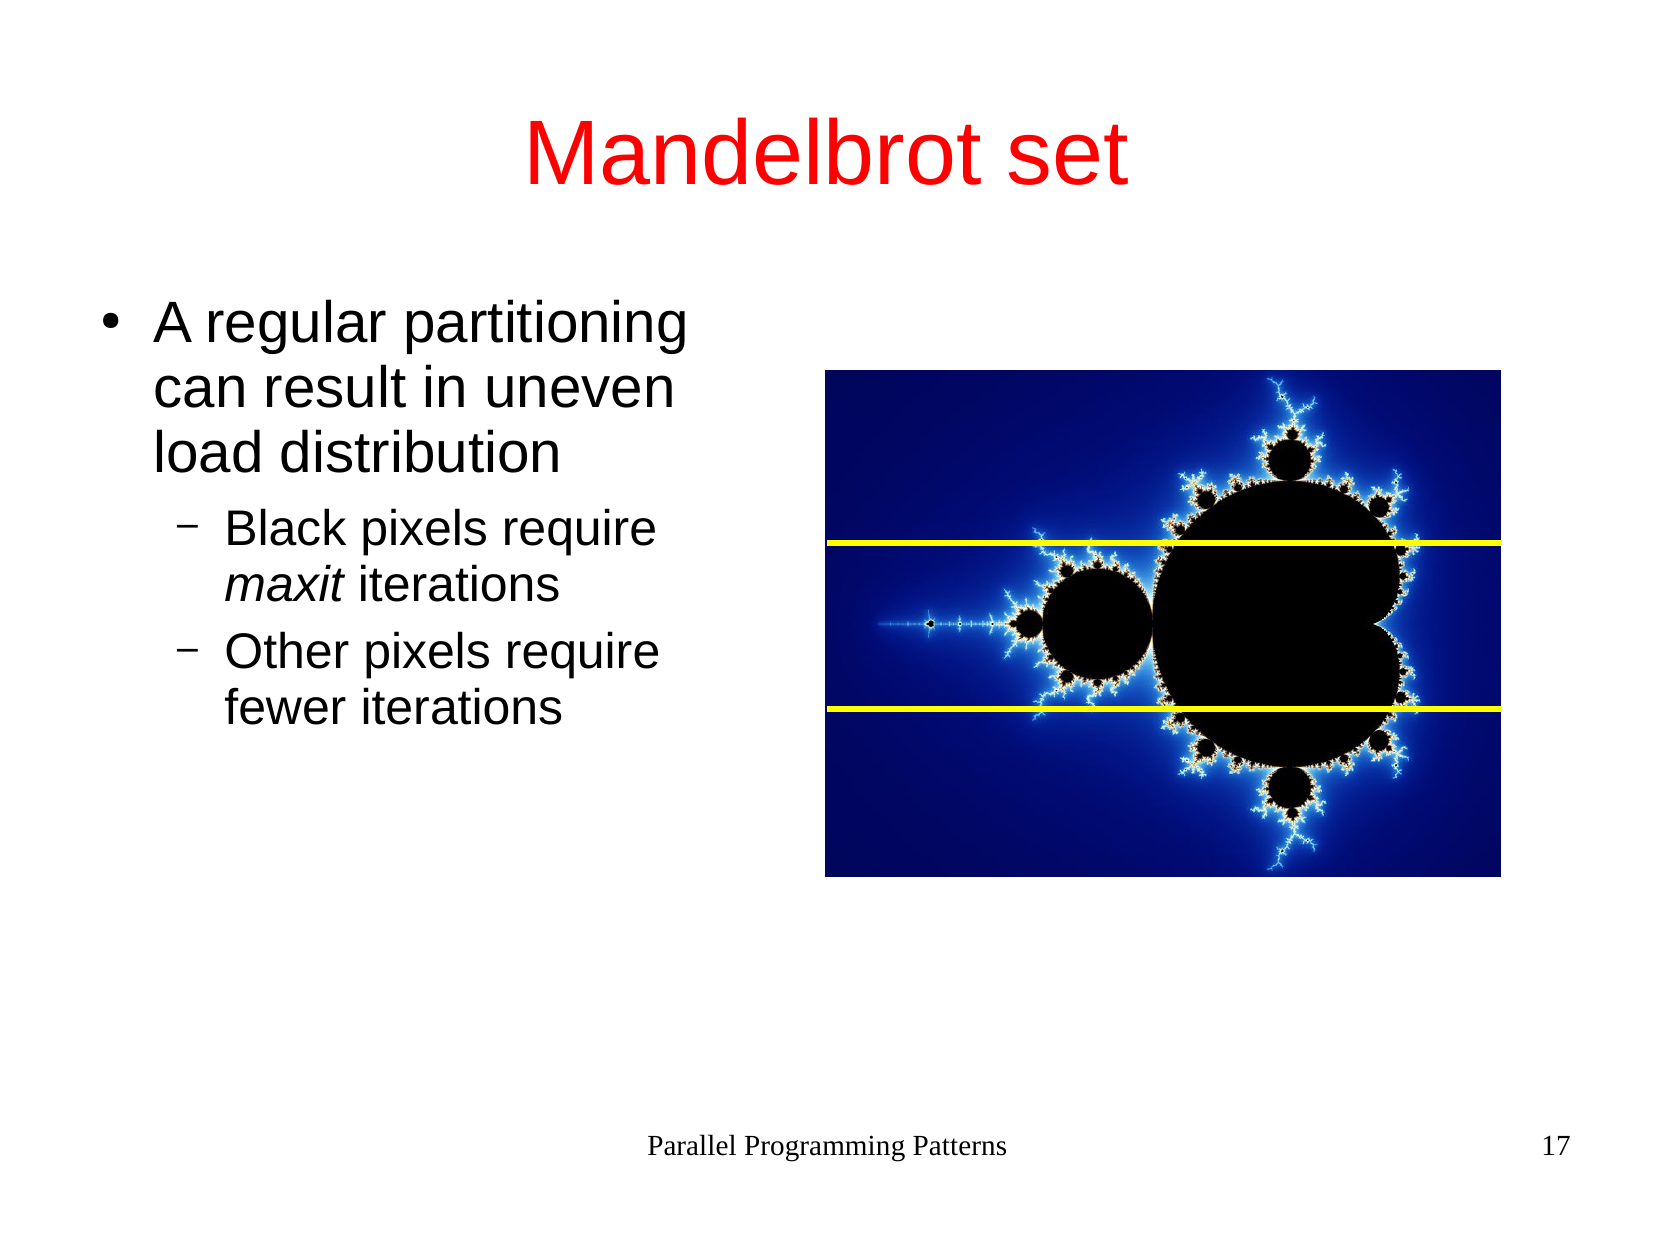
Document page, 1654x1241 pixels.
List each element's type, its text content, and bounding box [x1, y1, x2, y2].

picture [825, 370, 1501, 877]
title Mandelbrot set [82, 49, 1571, 257]
list A regular partitioning can result in uneven load distribution Black pixels require maxit iterations Other pixels require fewer iterations [82, 290, 788, 1109]
